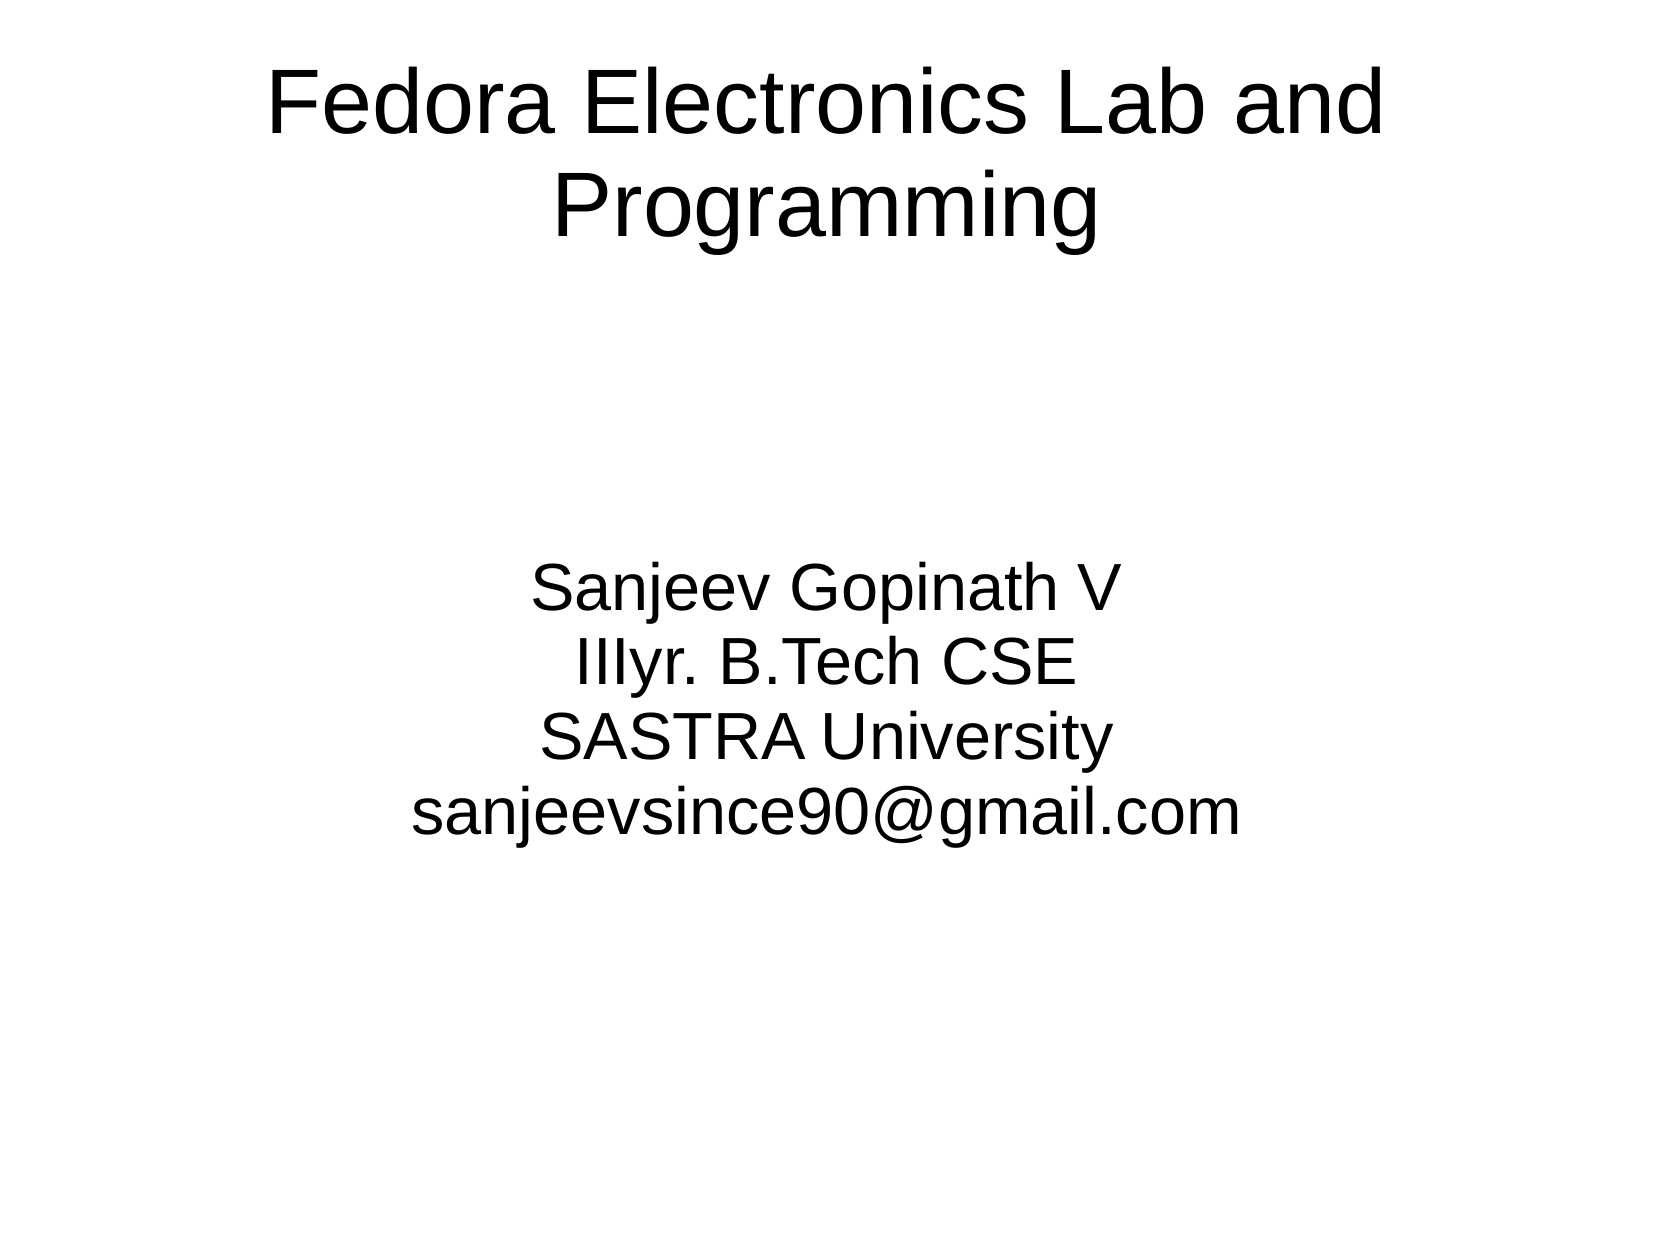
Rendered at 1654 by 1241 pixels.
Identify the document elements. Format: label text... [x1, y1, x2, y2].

title Fedora Electronics Lab and Programming [82, 50, 1571, 256]
subtitle Sanjeev Gopinath V IIIyr. B.Tech CSE SASTRA University sanjeevsince90@gmail.com [82, 308, 1571, 1091]
